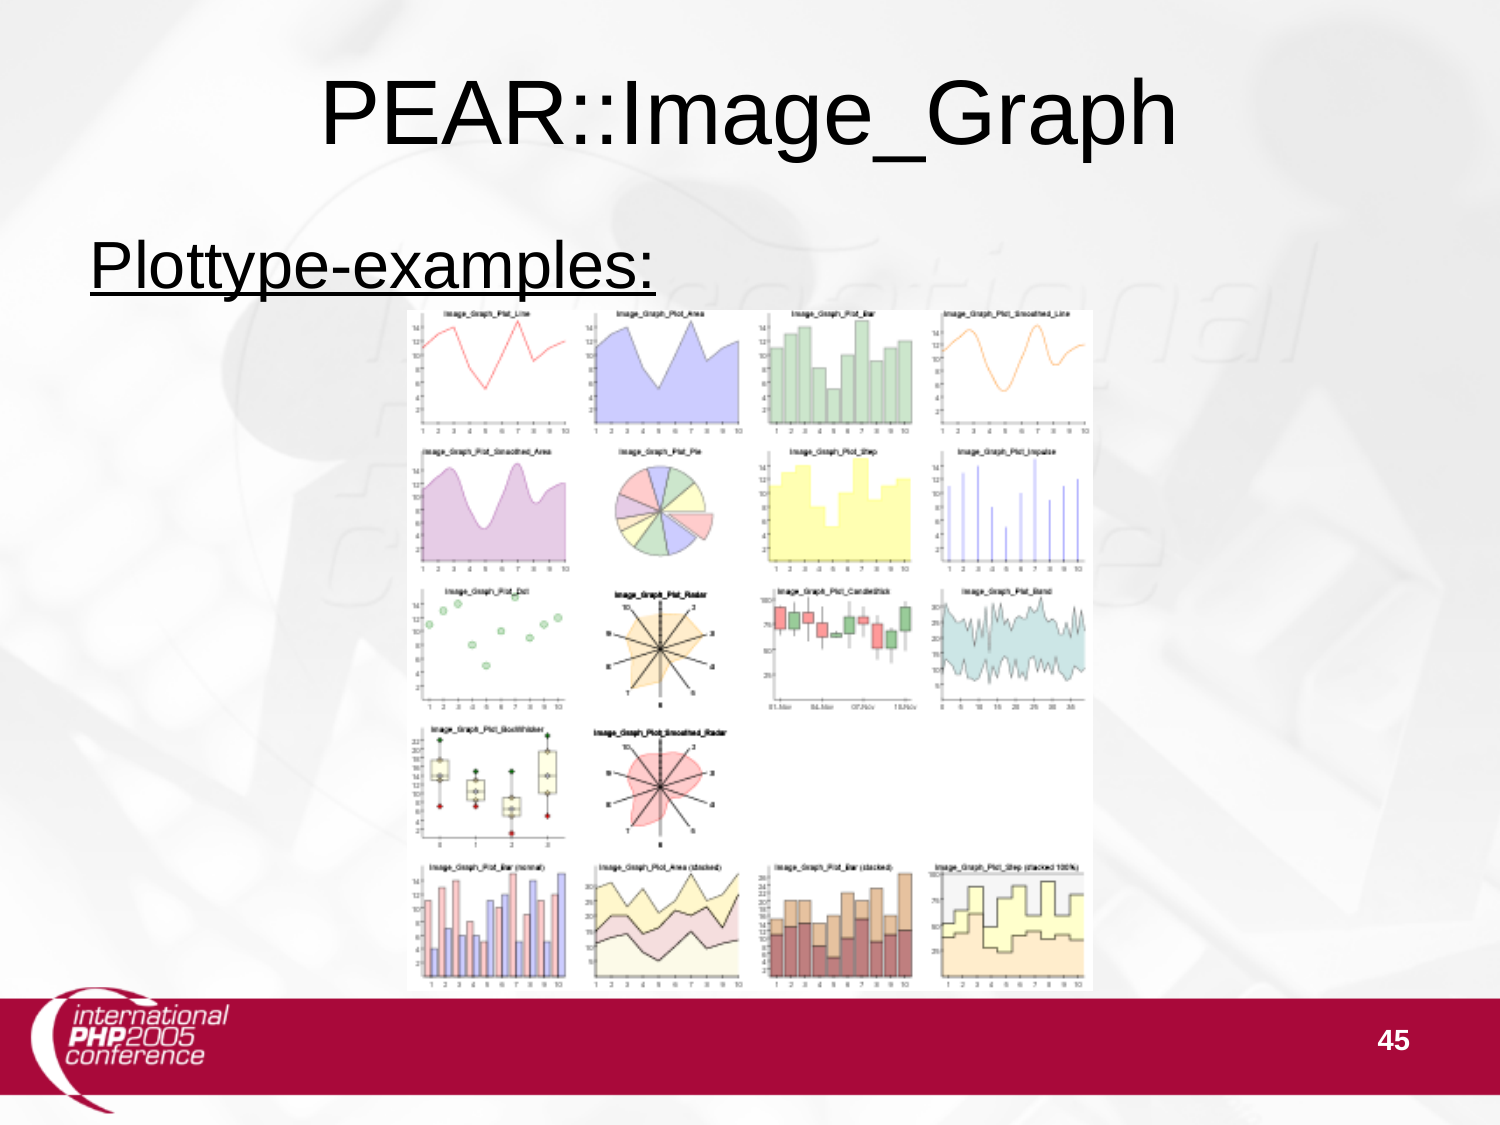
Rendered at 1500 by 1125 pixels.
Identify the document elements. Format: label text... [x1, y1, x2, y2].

list Plottype-examples: [75, 220, 1426, 977]
title PEAR::Image_Graph [75, 18, 1426, 207]
picture [0, 0, 1500, 1125]
